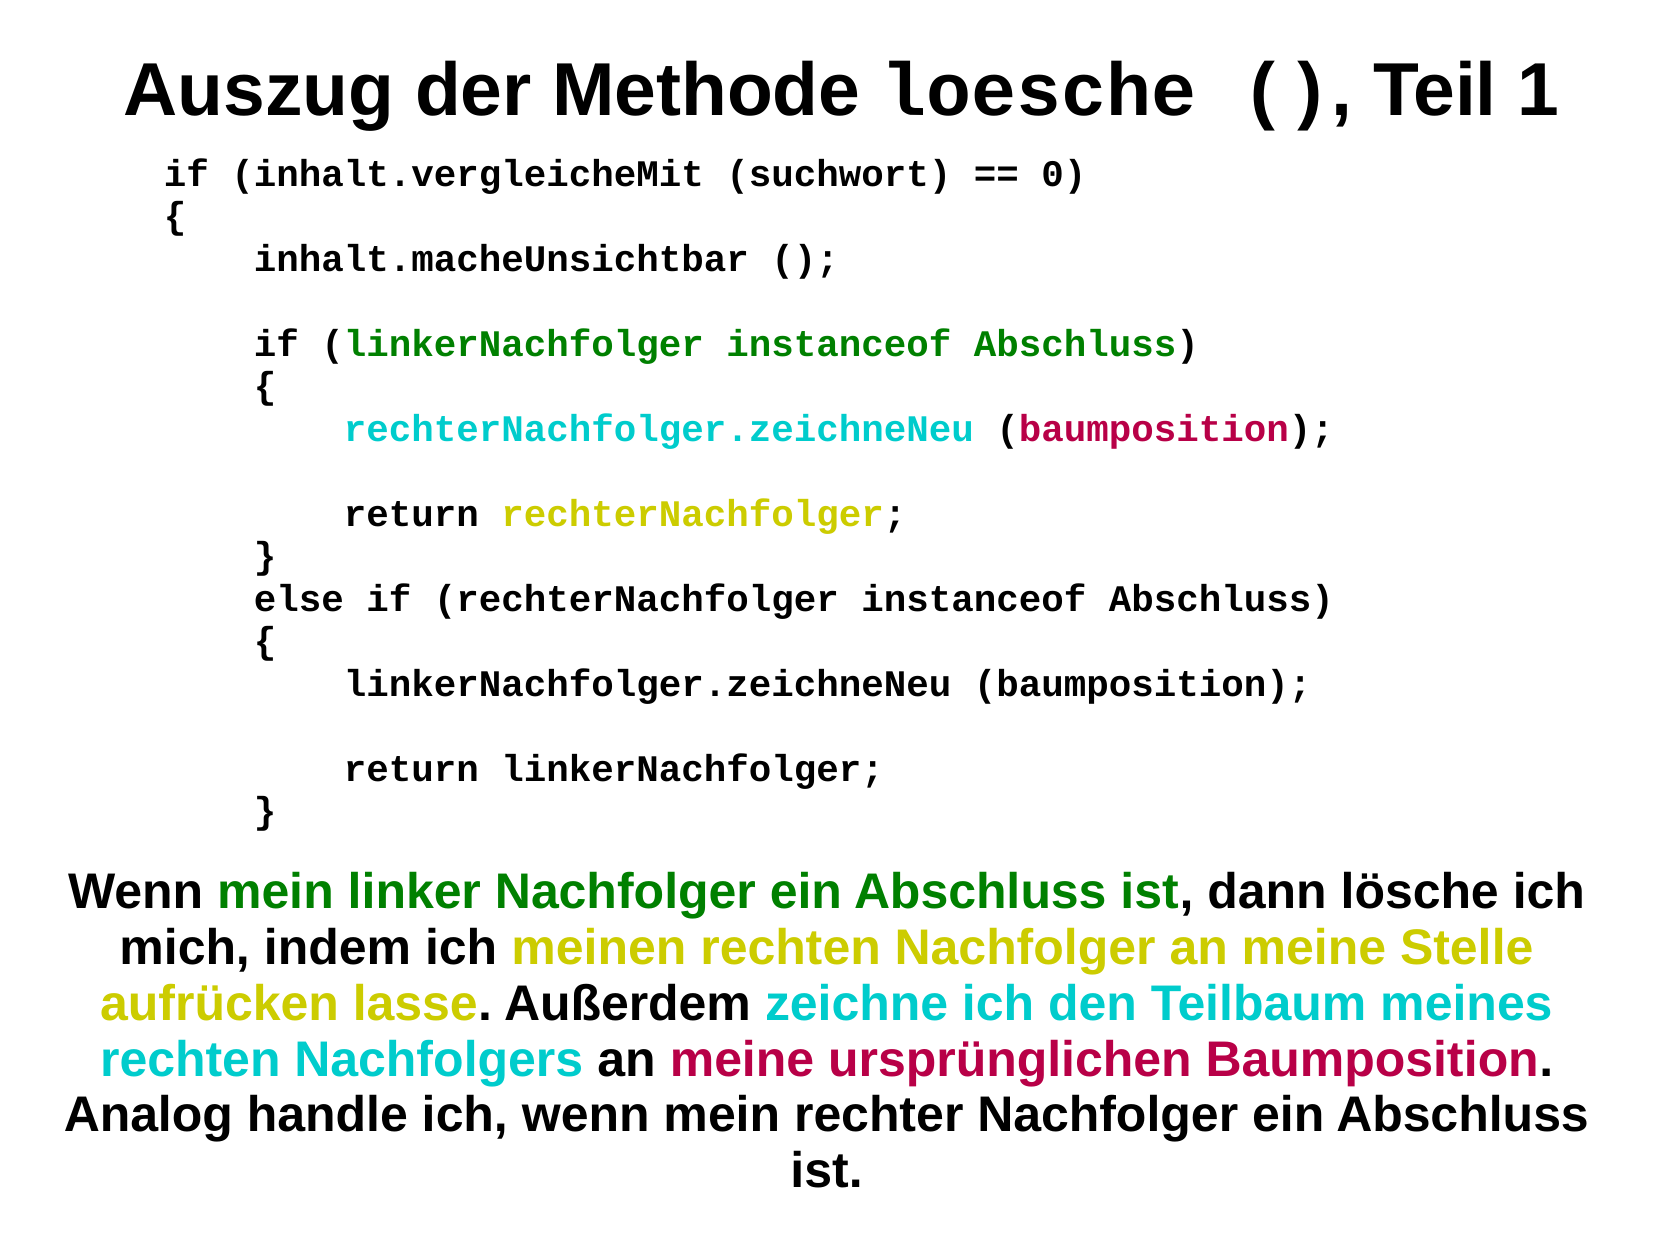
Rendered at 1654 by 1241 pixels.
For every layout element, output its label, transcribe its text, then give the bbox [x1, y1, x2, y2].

text_box if (inhalt.vergleicheMit (suchwort) == 0) { inhalt.macheUnsichtbar (); if (linkerNachfolger instanceof Abschluss) { rechterNachfolger.zeichneNeu (baumposition); return rechterNachfolger; } else if (rechterNachfolger instanceof Abschluss) { linkerNachfolger.zeichneNeu (baumposition); return linkerNachfolger; } [59, 147, 1625, 843]
text_box Wenn mein linker Nachfolger ein Abschluss ist, dann lösche ich mich, indem ich meinen rechten Nachfolger an meine Stelle aufrücken lasse. Außerdem zeichne ich den Teilbaum meines rechten Nachfolgers an meine ursprünglichen Baumposition. Analog handle ich, wenn mein rechter Nachfolger ein Abschluss ist. [29, 856, 1625, 1214]
text_box Auszug der Methode loesche (), Teil 1 [88, 39, 1595, 146]
